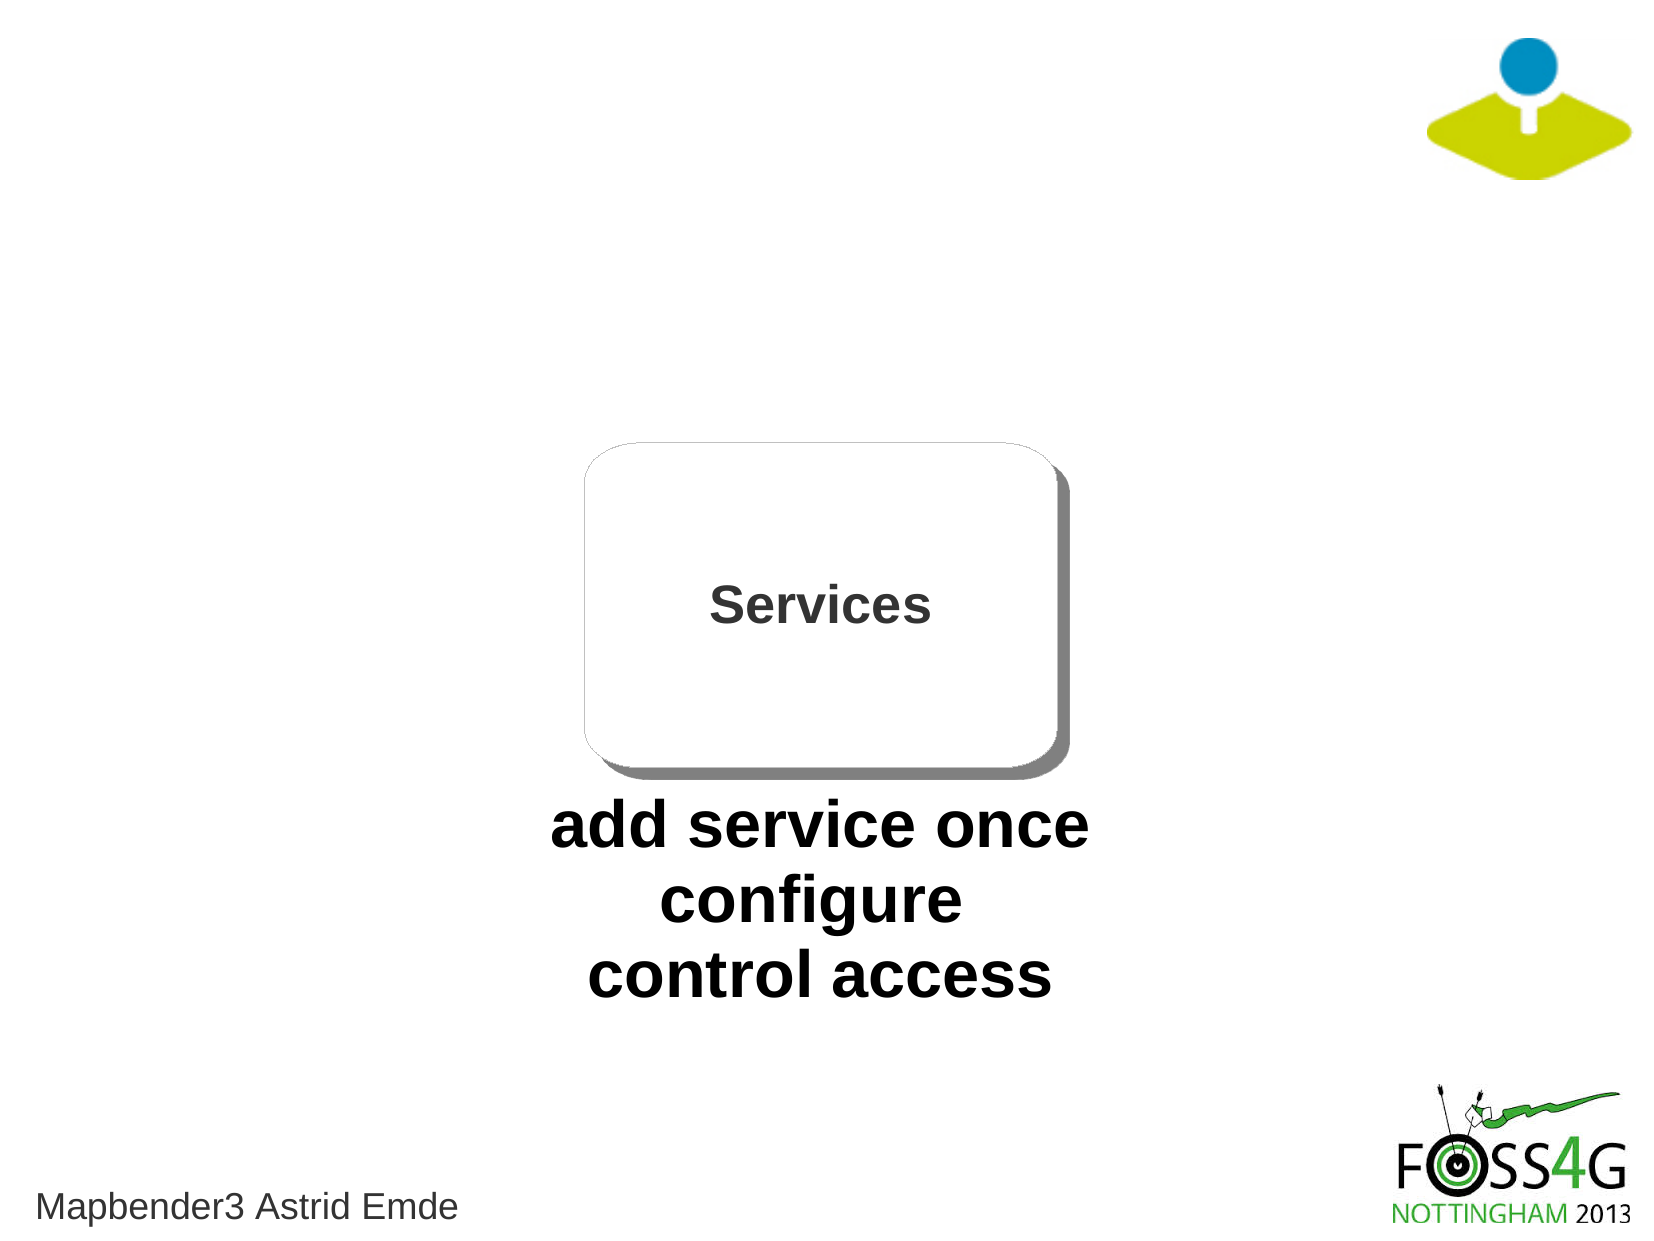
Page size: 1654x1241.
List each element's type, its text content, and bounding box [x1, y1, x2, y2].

picture [1393, 1084, 1630, 1223]
text_box Services [584, 442, 1058, 768]
picture [1427, 38, 1636, 180]
subtitle add service once configure control access [76, 177, 1565, 1173]
